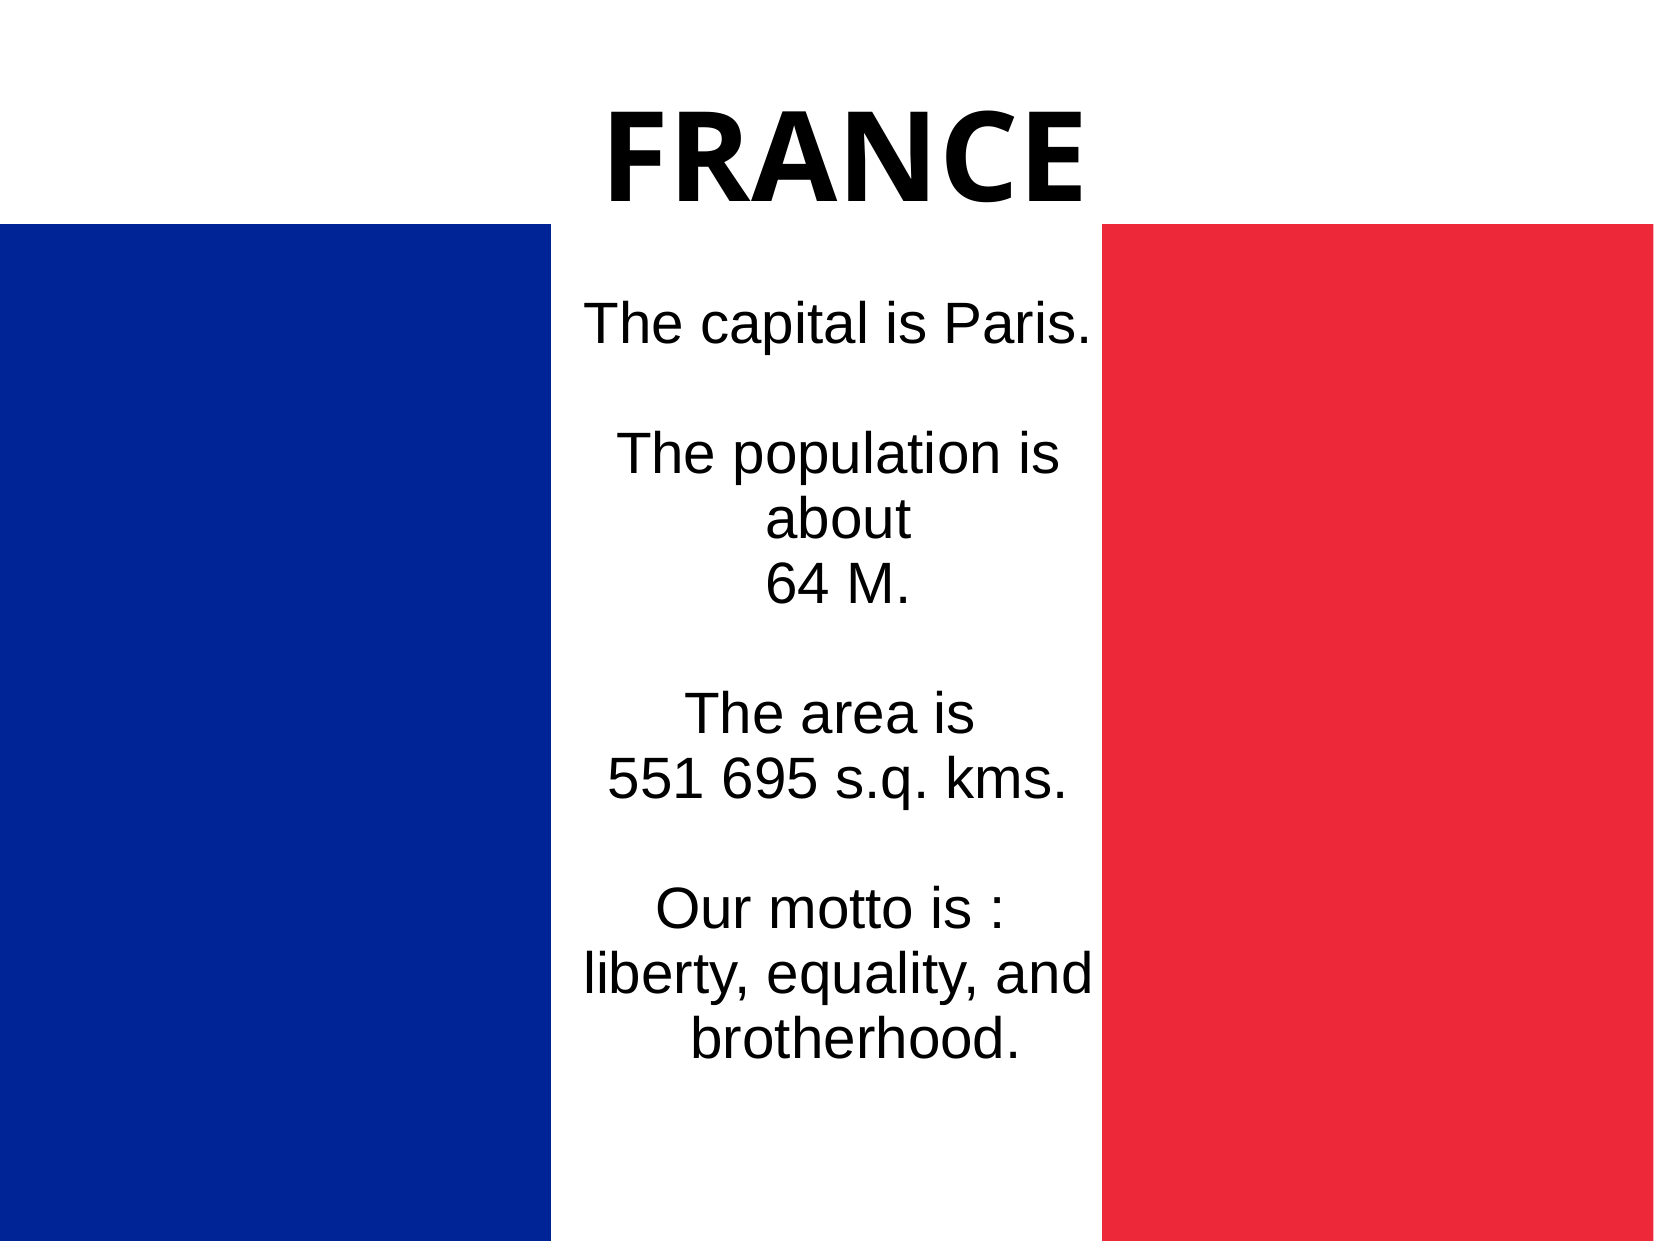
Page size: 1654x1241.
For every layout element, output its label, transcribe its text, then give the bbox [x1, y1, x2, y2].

text_box The capital is Paris. The population is about 64 M. The area is 551 695 s.q. kms. Our motto is : liberty, equality, and brotherhood. [561, 283, 1117, 1099]
title FRANCE [82, 0, 1571, 224]
picture [0, 224, 1654, 1241]
